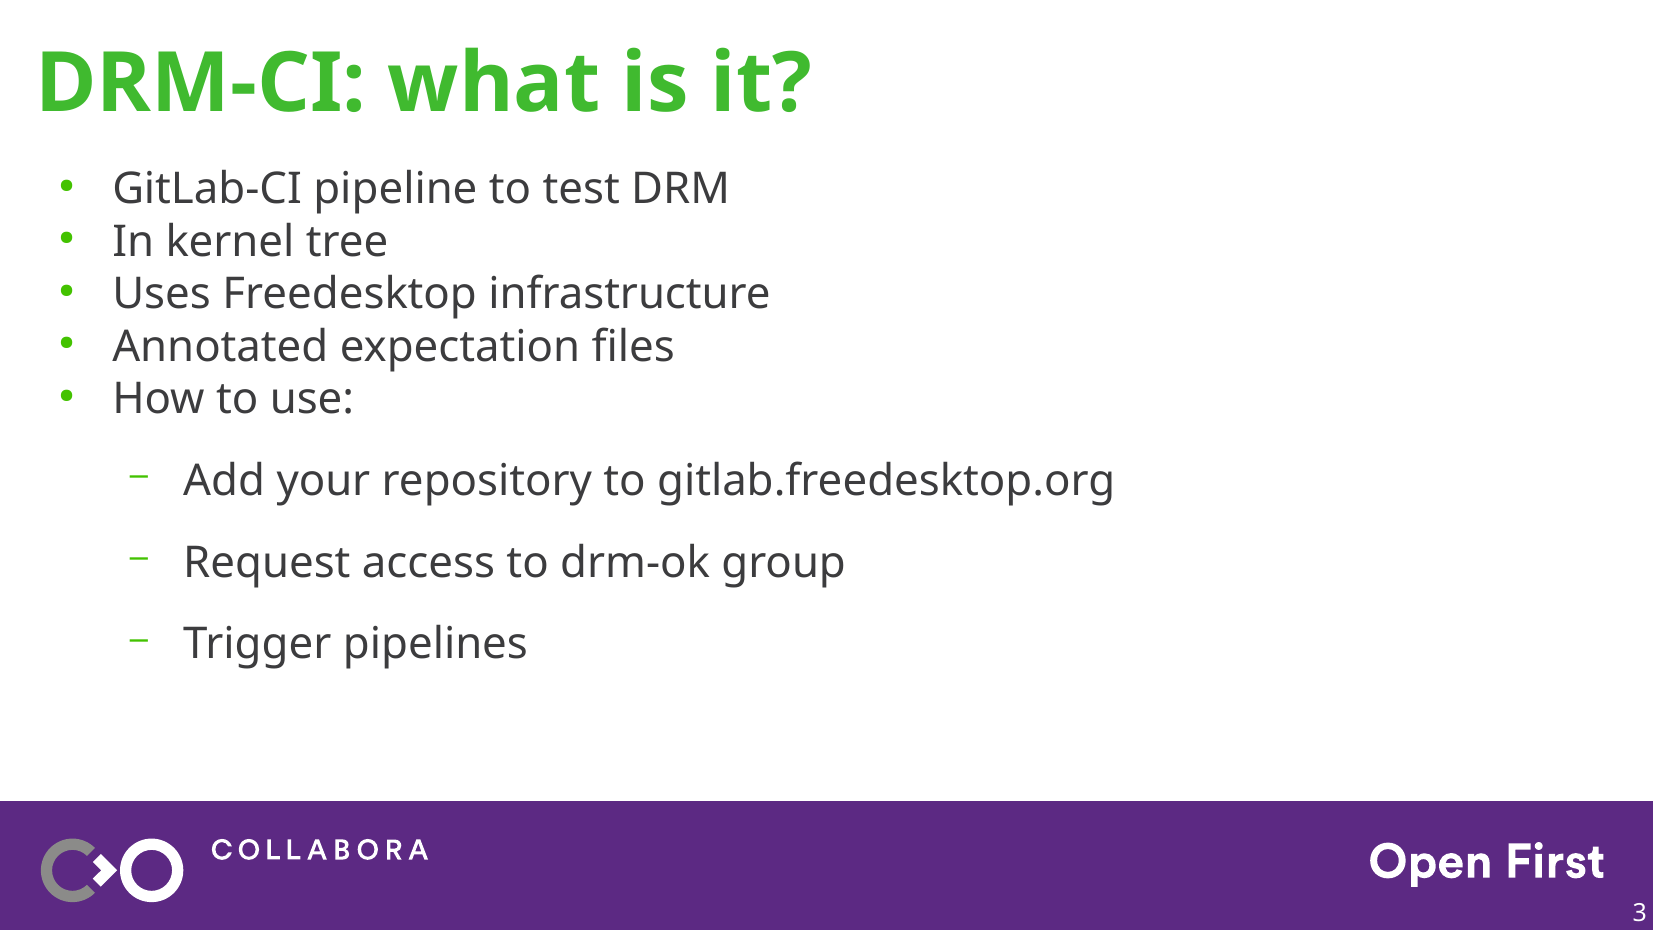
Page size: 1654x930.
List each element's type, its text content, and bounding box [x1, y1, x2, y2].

title DRM-CI: what is it? [35, 28, 1608, 192]
list GitLab-CI pipeline to test DRM In kernel tree Uses Freedesktop infrastructure Annotated expectation files How to use: Add your repository to gitlab.freedesktop.org Request access to drm-ok group Trigger pipelines [41, 160, 1613, 804]
